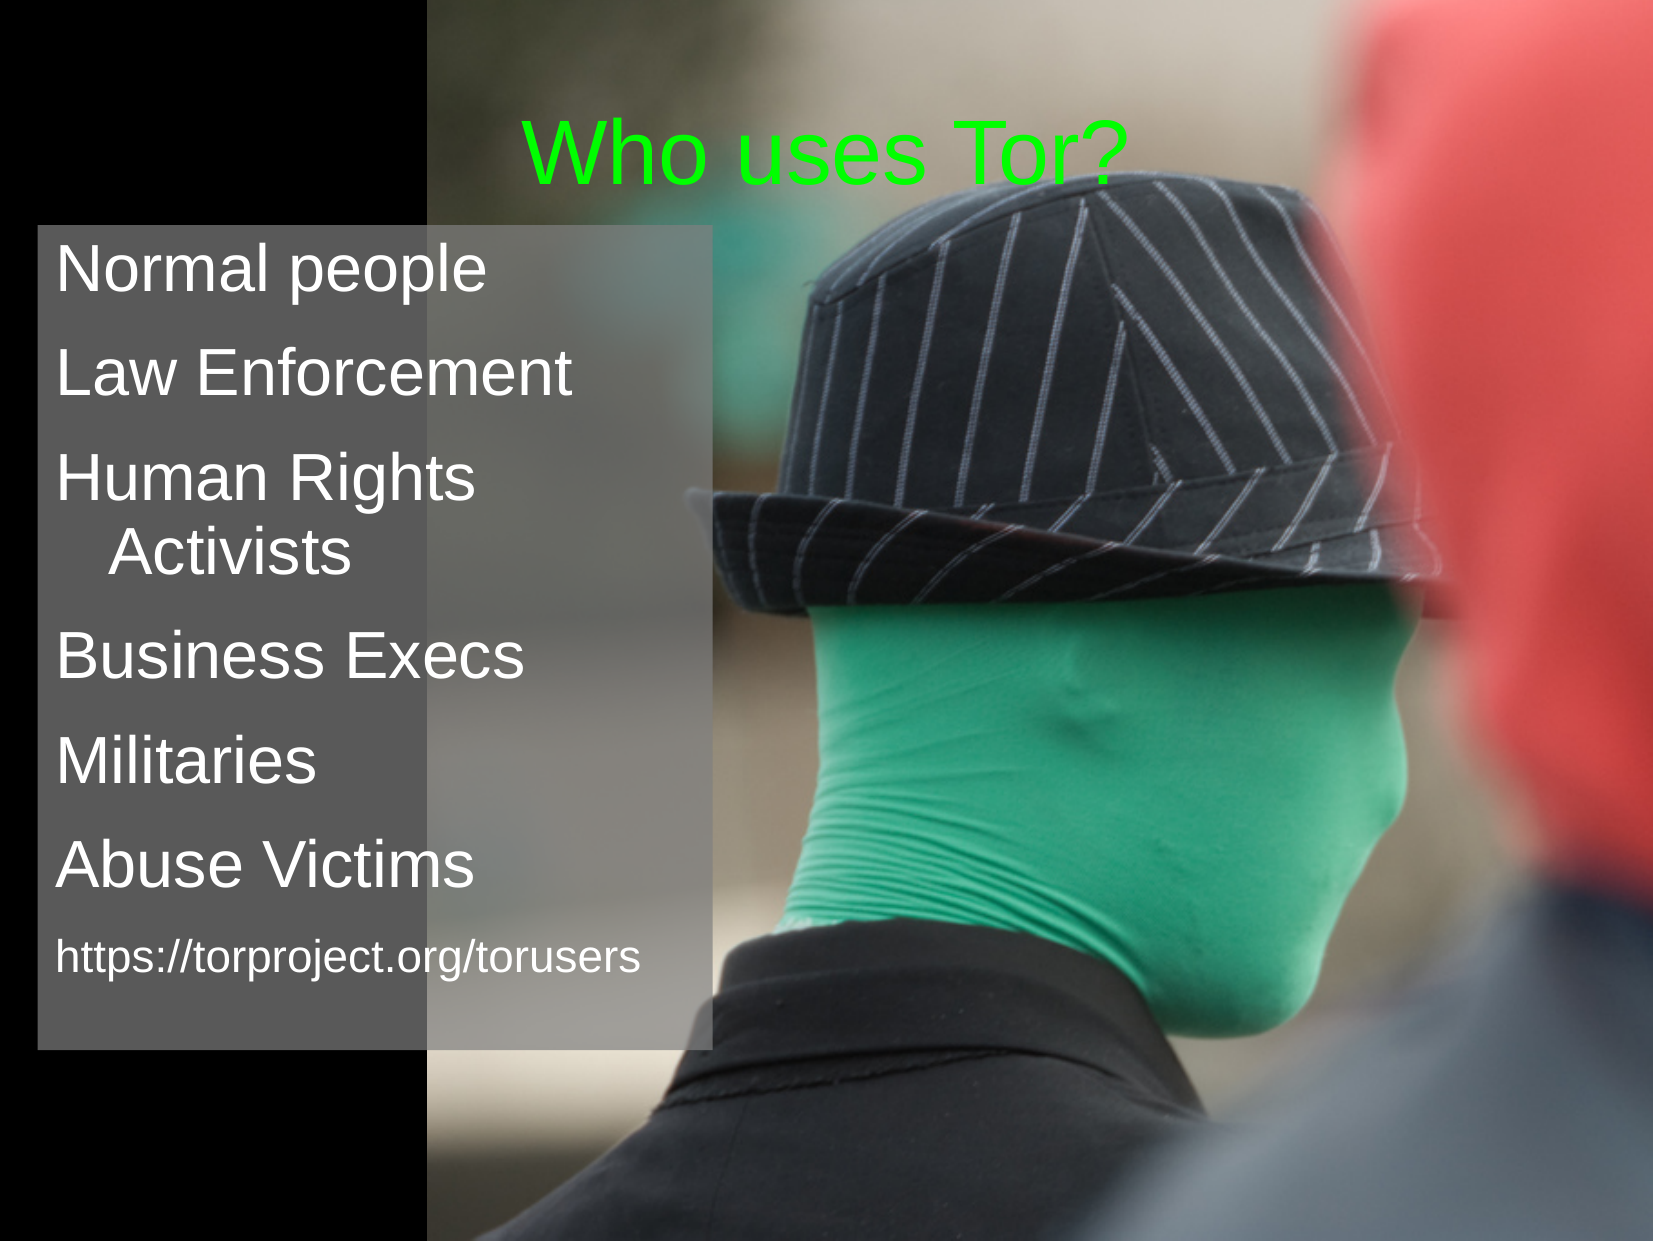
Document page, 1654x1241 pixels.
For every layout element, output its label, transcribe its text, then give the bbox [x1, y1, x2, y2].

list Normal people Law Enforcement Human Rights Activists Business Execs Militaries Abuse Victims https://torproject.org/torusers [37, 230, 713, 1013]
title Who uses Tor? [82, 49, 1571, 257]
text_box [0, 0, 713, 1241]
picture [427, 0, 1653, 1241]
